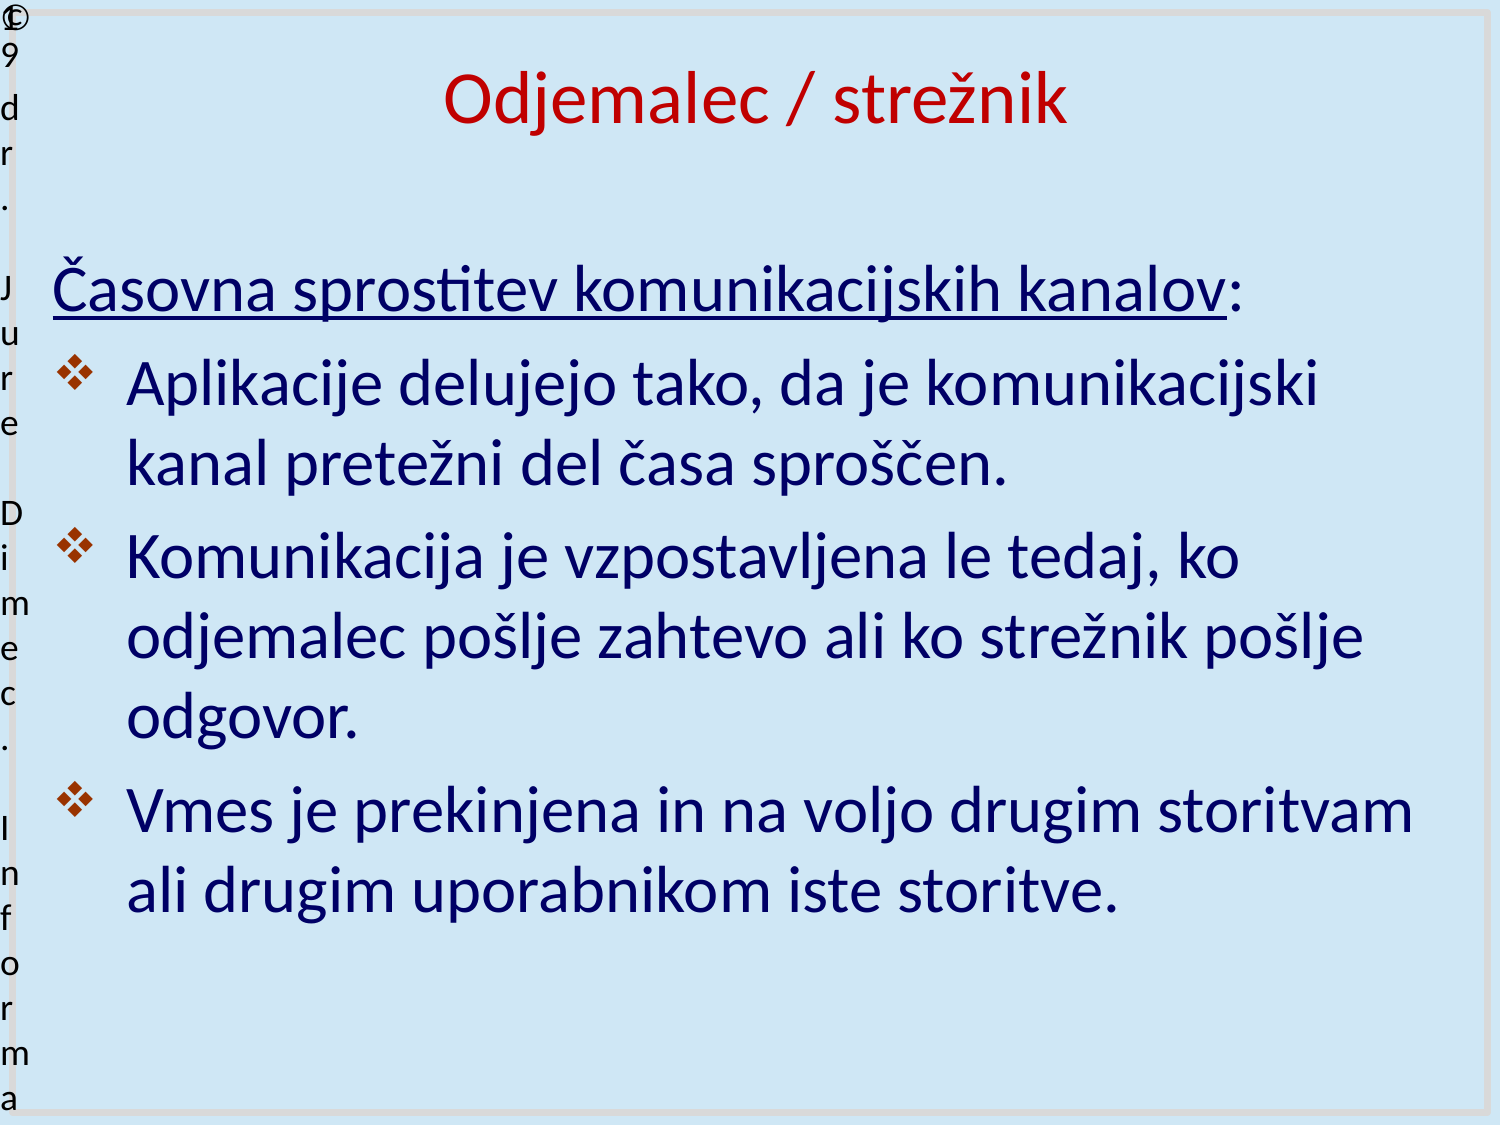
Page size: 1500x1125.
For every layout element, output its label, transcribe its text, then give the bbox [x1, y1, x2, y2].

title Odjemalec / strežnik [37, 37, 1475, 150]
list Časovna sprostitev komunikacijskih kanalov: Aplikacije delujejo tako, da je komunikacijski kanal pretežni del časa sproščen. Komunikacija je vzpostavljena le tedaj, ko odjemalec pošlje zahtevo ali ko strežnik pošlje odgovor. Vmes je prekinjena in na voljo drugim storitvam ali drugim uporabnikom iste storitve. [37, 237, 1475, 1050]
